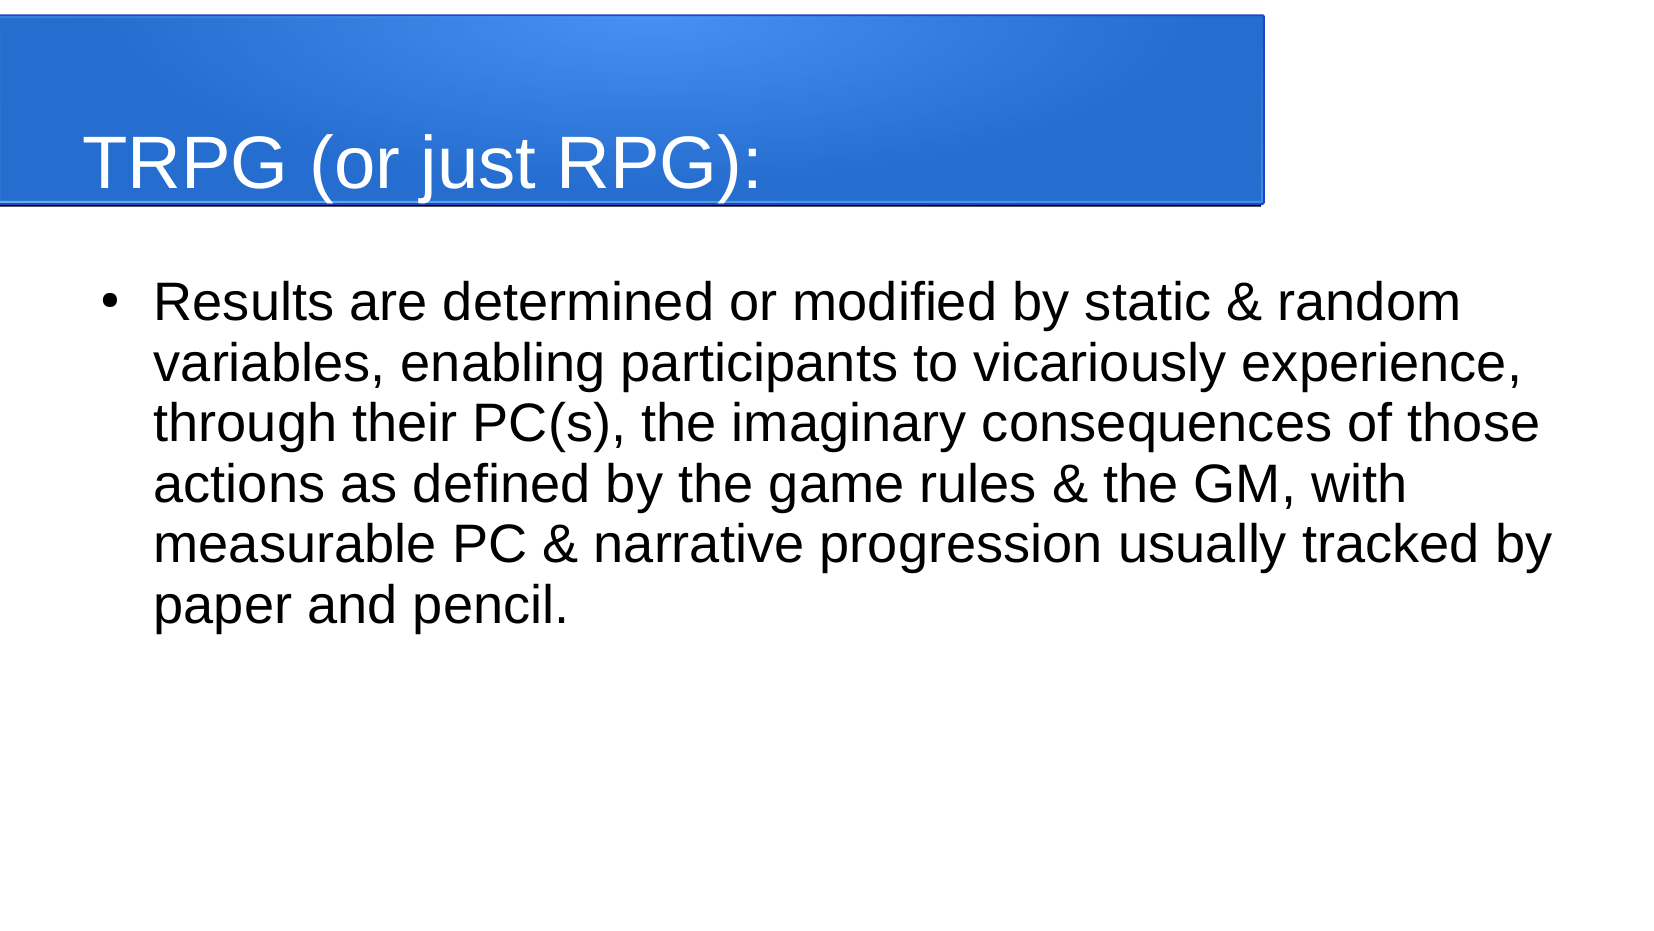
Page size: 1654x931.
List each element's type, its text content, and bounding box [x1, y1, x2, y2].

title TRPG (or just RPG): [82, 85, 1571, 241]
list Results are determined or modified by static & random variables, enabling participants to vicariously experience, through their PC(s), the imaginary consequences of those actions as defined by the game rules & the GM, with measurable PC & narrative progression usually tracked by paper and pencil. [82, 271, 1571, 851]
